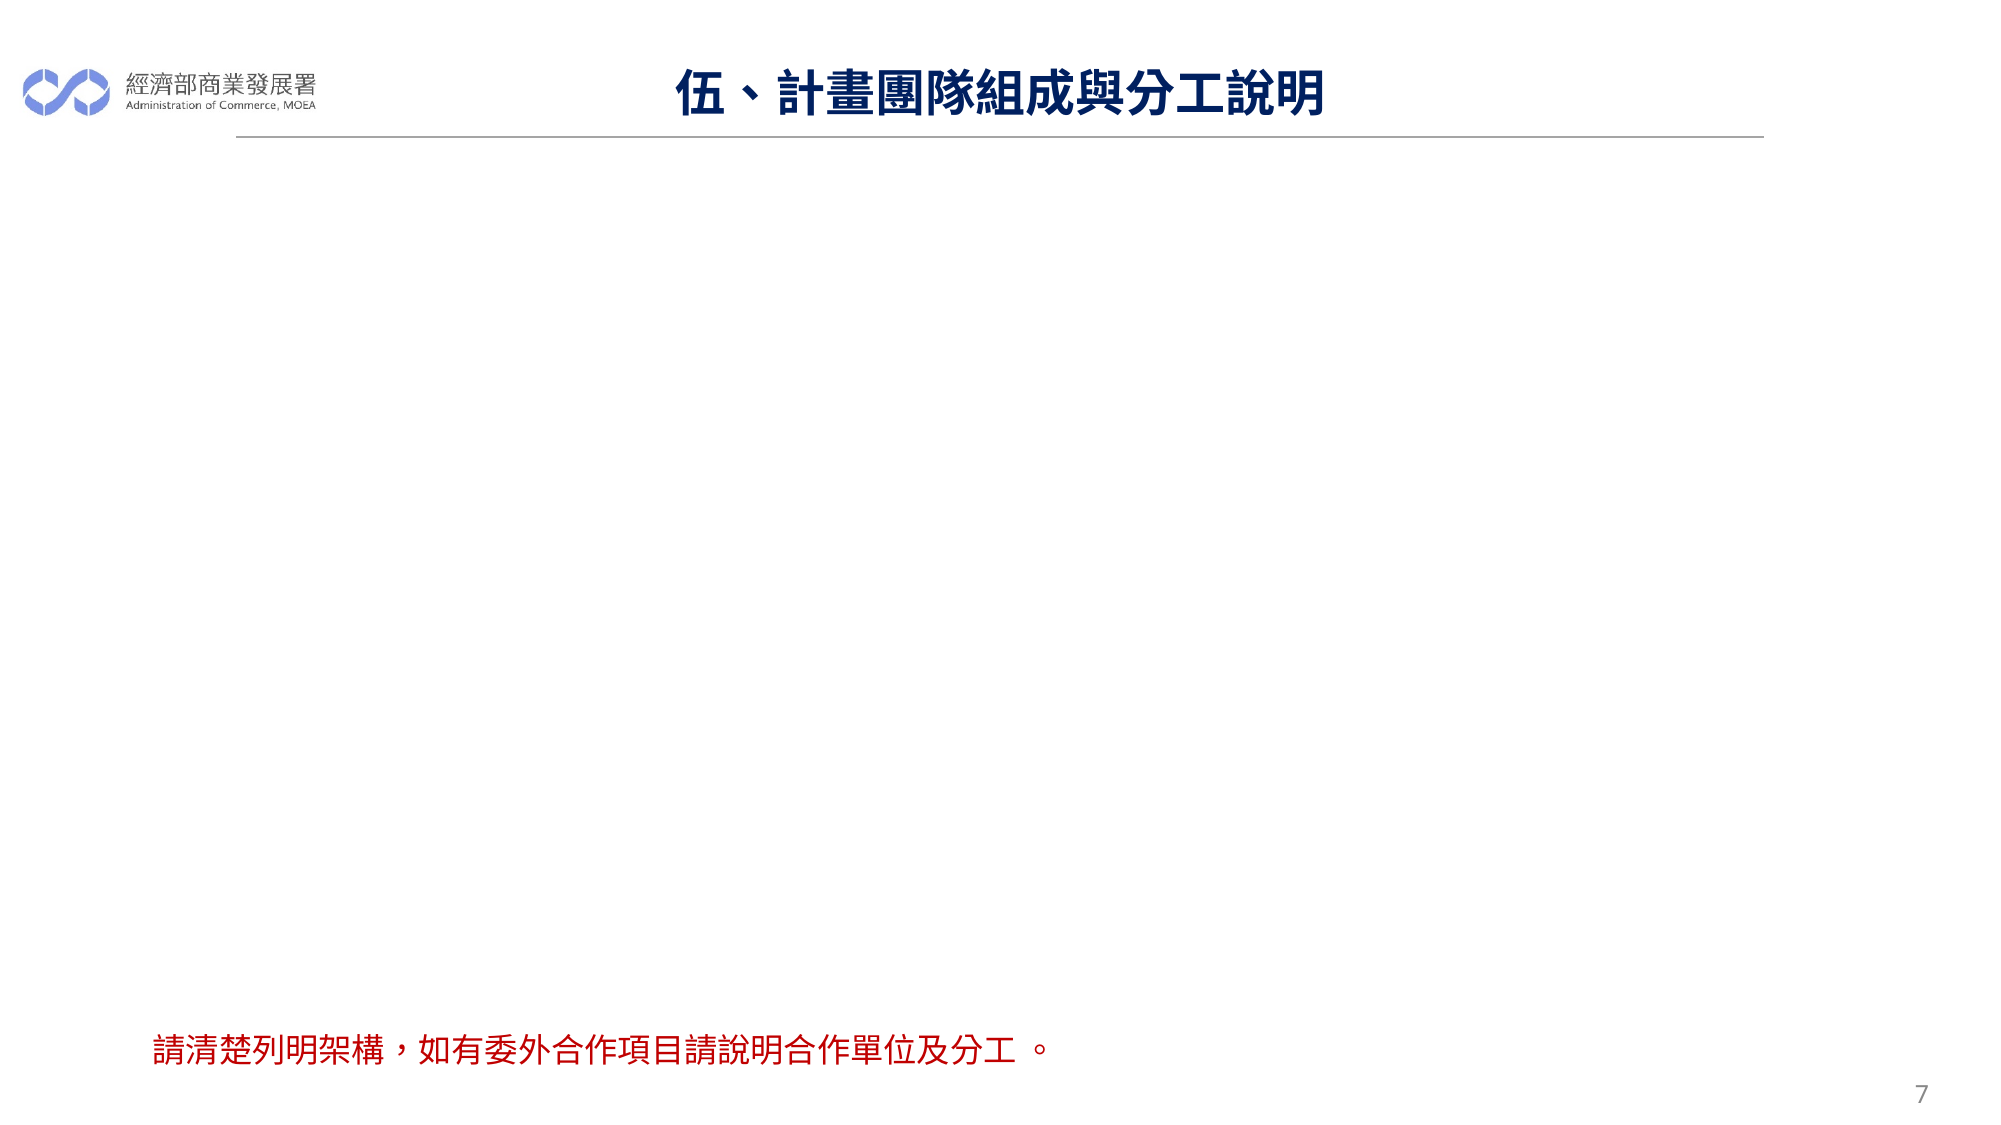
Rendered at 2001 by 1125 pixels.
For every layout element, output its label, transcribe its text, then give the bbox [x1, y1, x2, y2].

title 伍、計畫團隊組成與分工說明 [338, 46, 1662, 136]
text_box ‹#› [1899, 1065, 2000, 1125]
text_box 請清楚列明架構，如有委外合作項目請說明合作單位及分工 。 [137, 1016, 1460, 1070]
